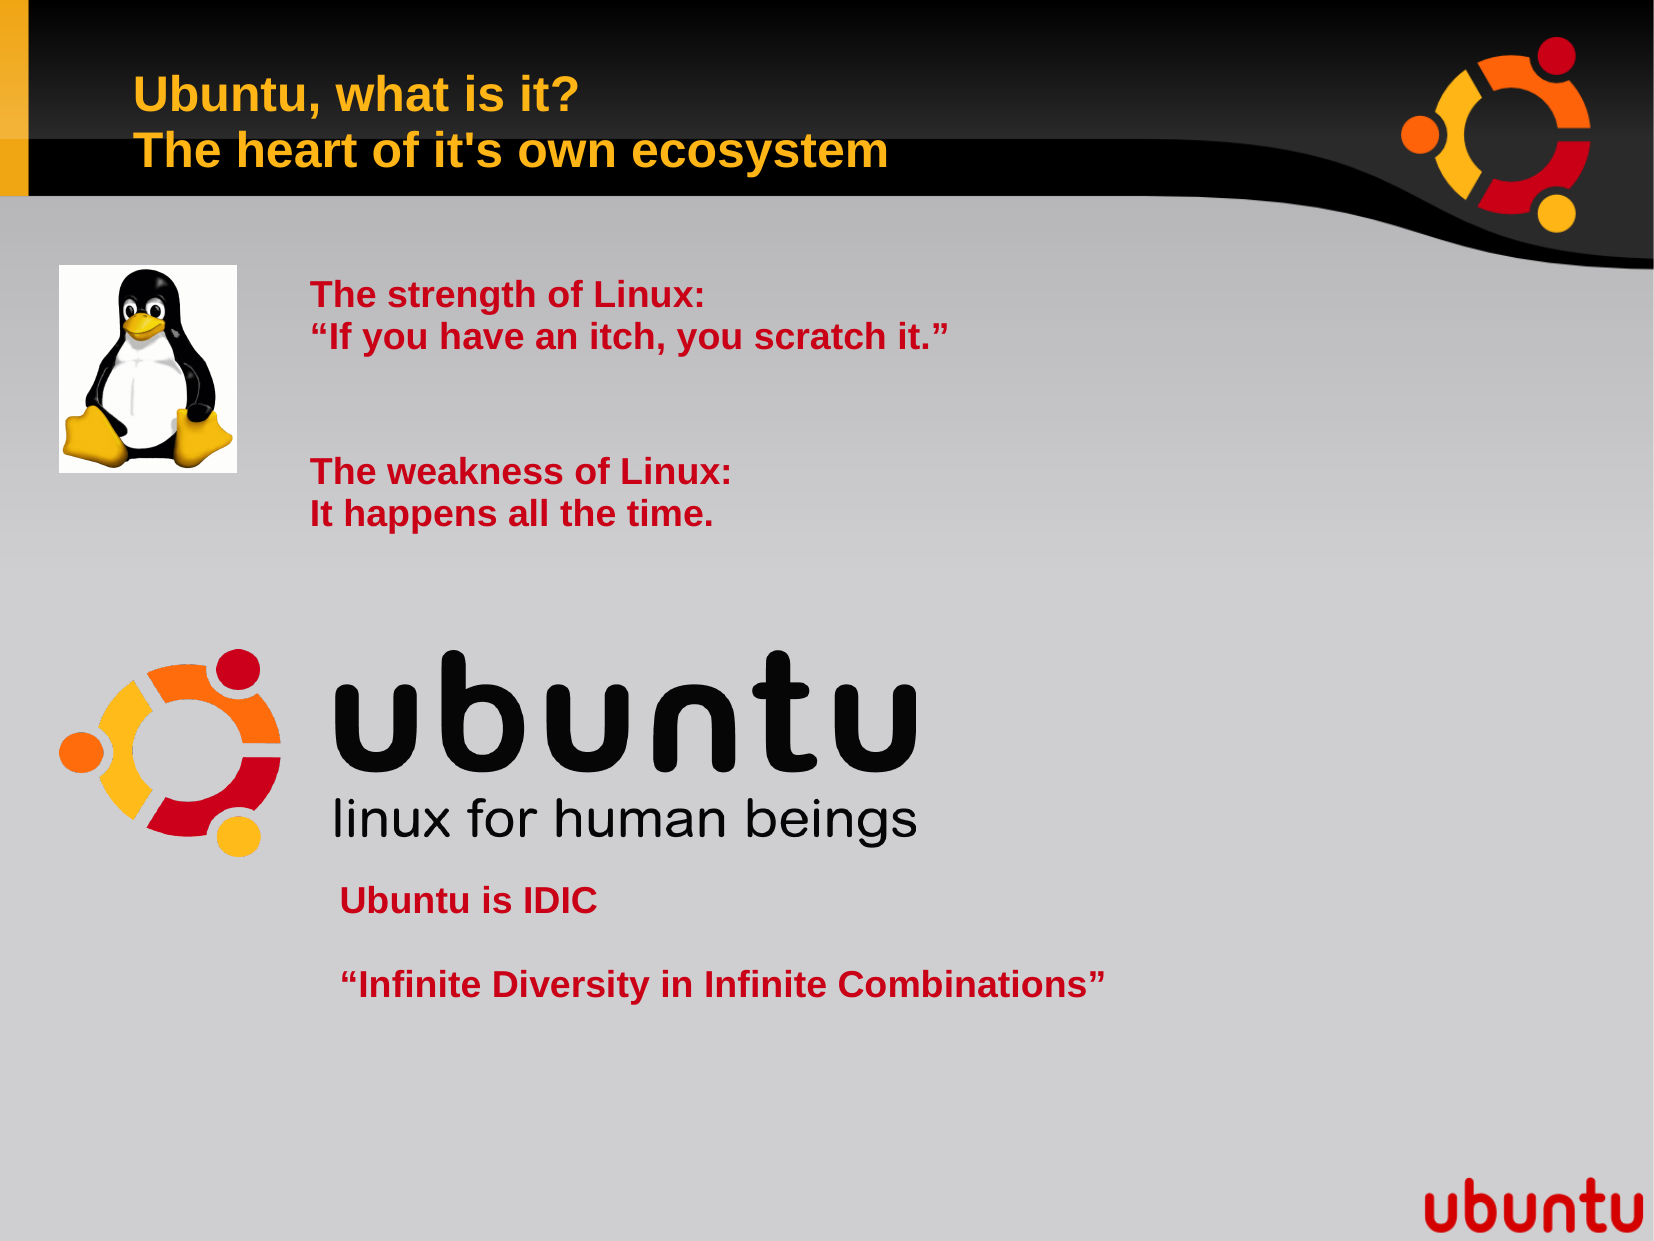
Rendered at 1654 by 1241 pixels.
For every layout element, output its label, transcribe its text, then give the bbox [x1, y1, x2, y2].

text_box Ubuntu is IDIC “Infinite Diversity in Infinite Combinations” [324, 872, 1329, 1014]
text_box Ubuntu, what is it? The heart of it's own ecosystem [118, 59, 1294, 186]
text_box The strength of Linux: “If you have an itch, you scratch it.” [295, 265, 1300, 365]
picture [0, 0, 1654, 1241]
text_box The weakness of Linux: It happens all the time. [295, 442, 1300, 542]
